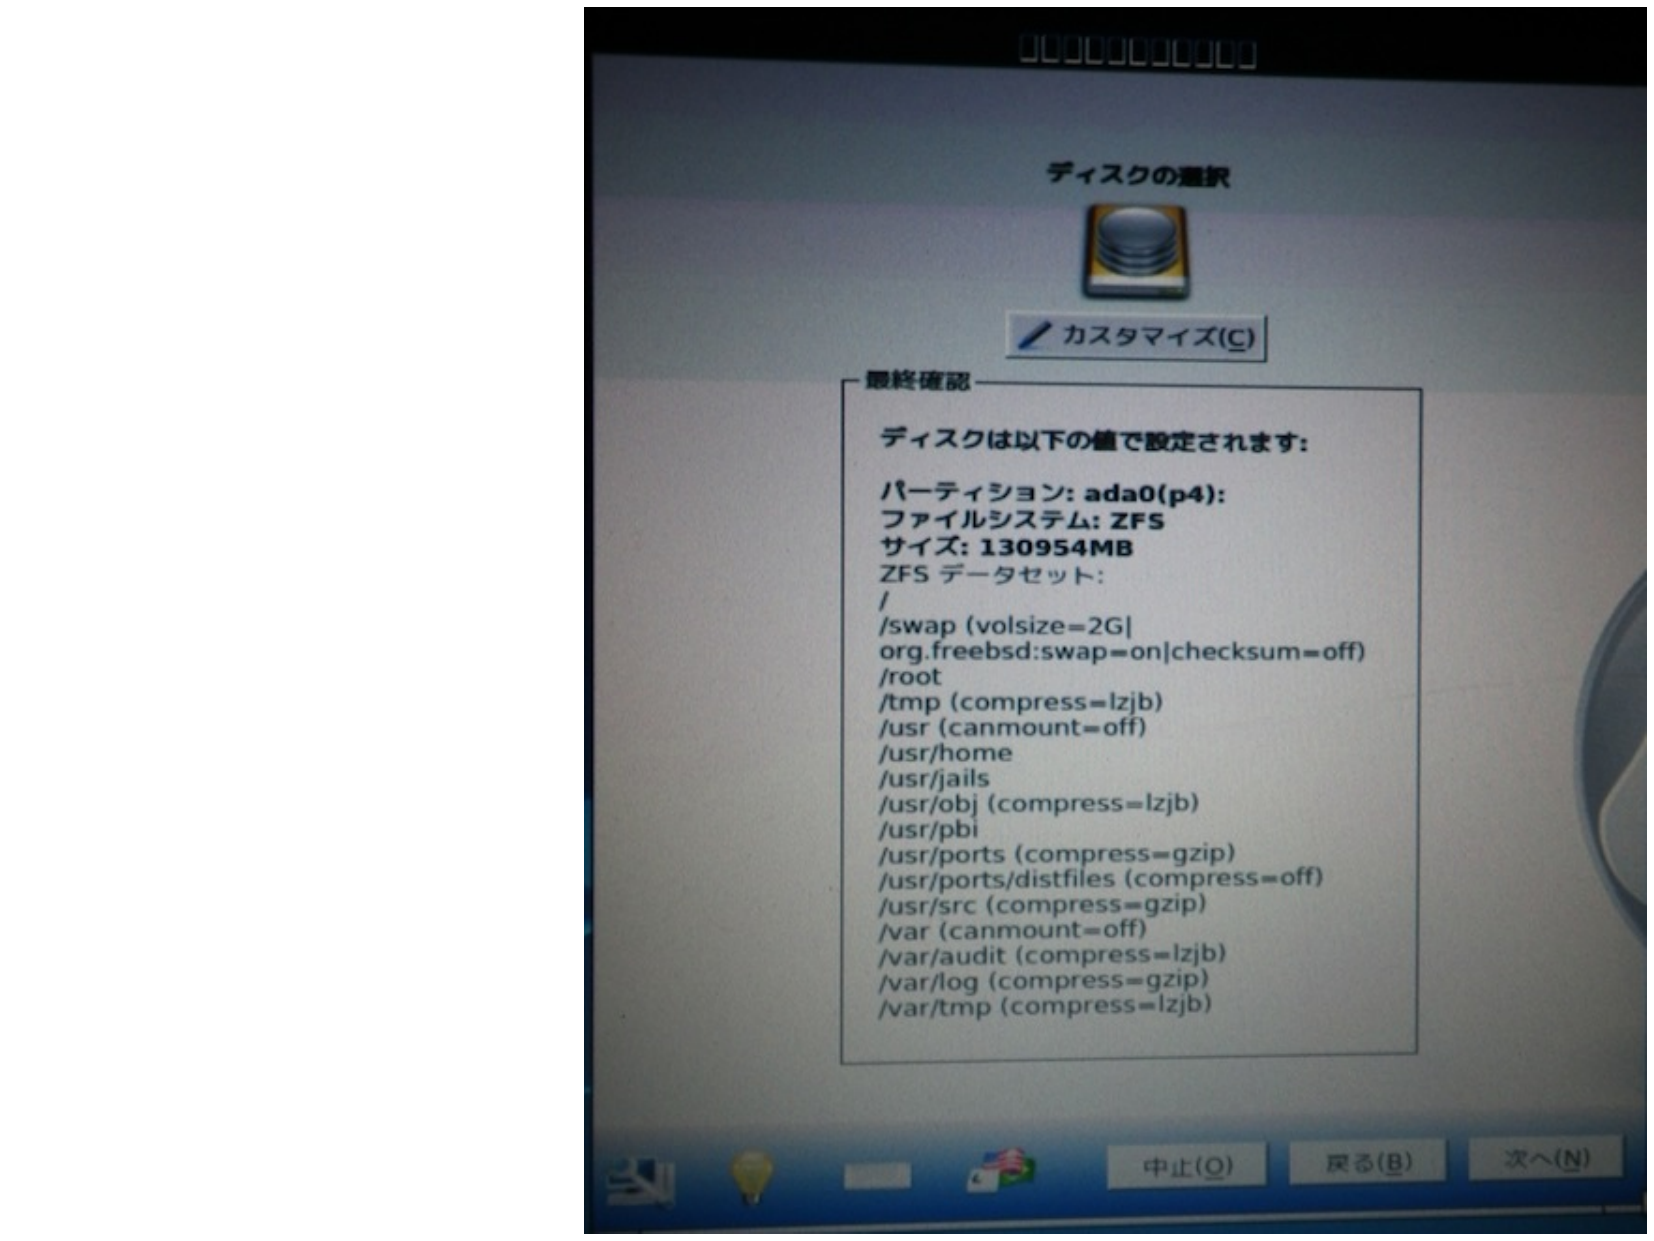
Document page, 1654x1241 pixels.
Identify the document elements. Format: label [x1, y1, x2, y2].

picture [584, 7, 1647, 1234]
